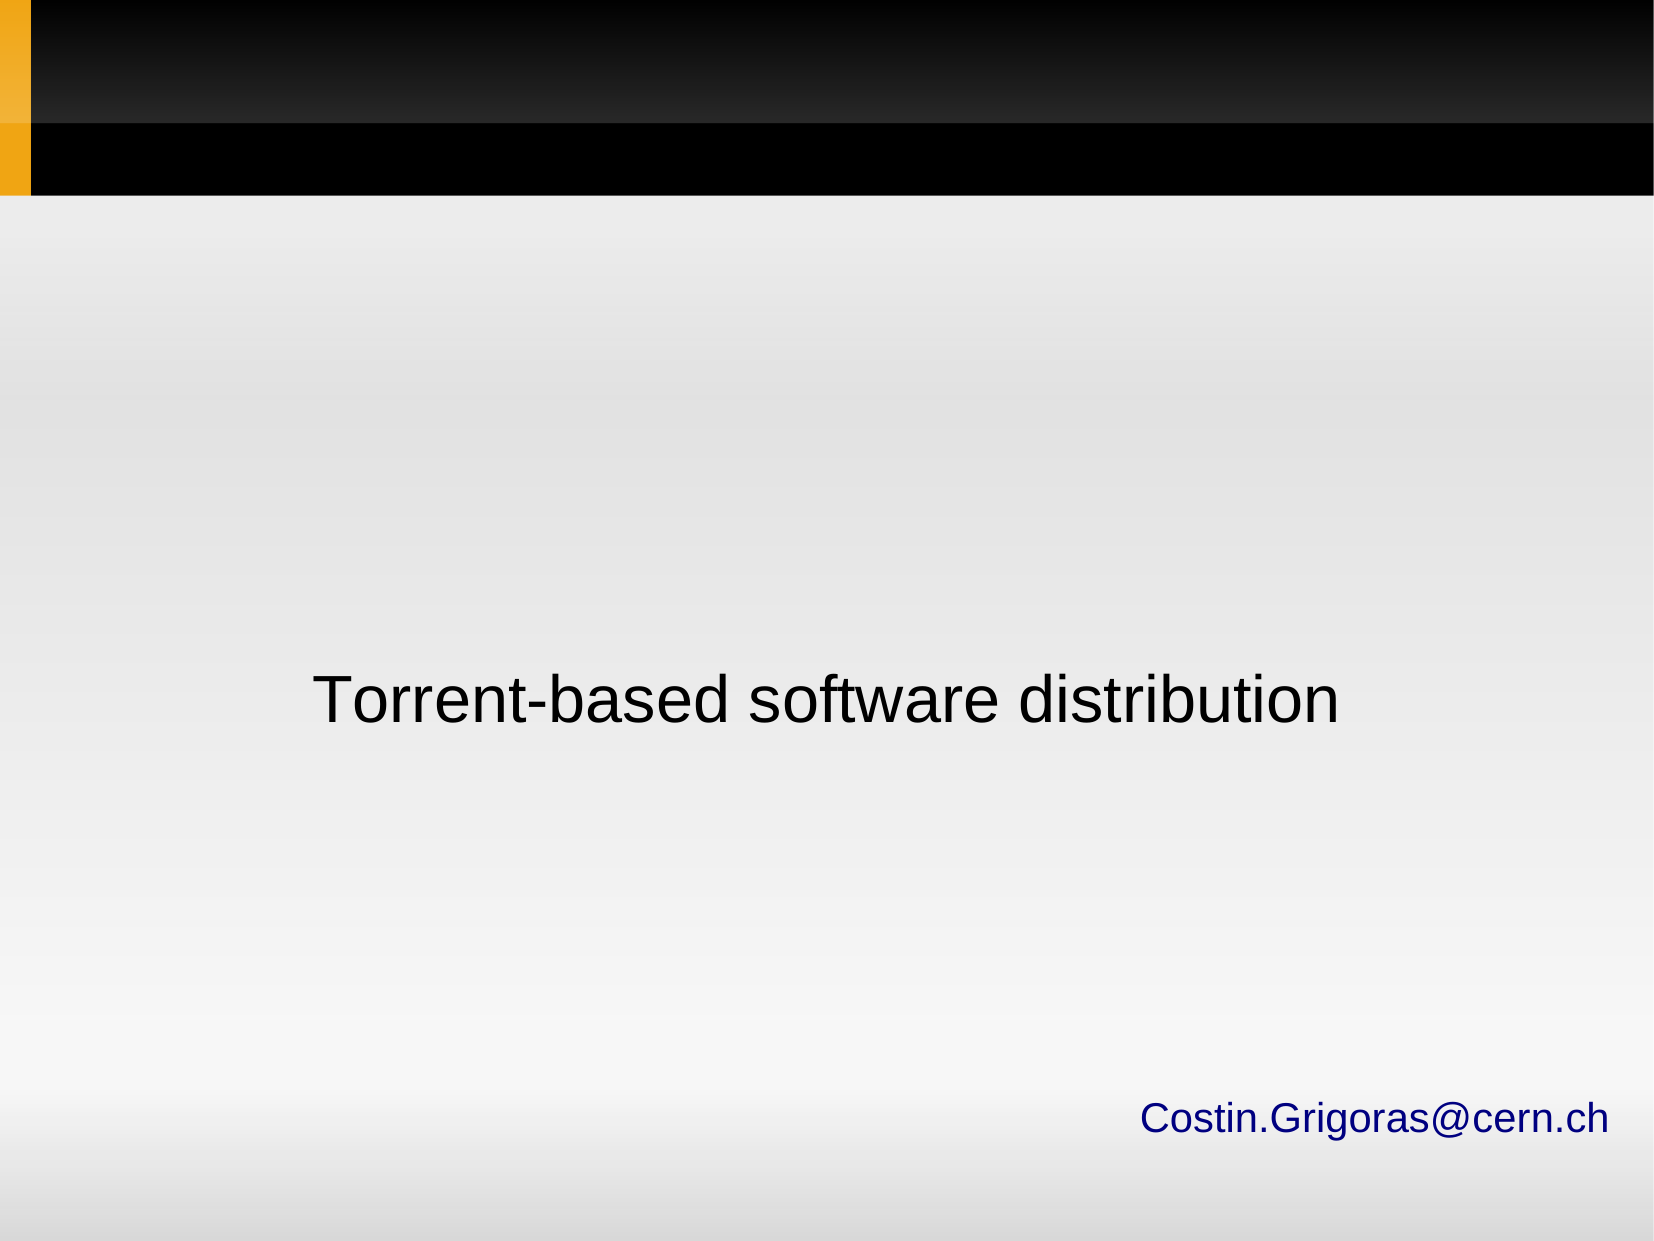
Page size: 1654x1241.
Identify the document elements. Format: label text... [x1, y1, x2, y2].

subtitle Torrent-based software distribution [82, 290, 1571, 1109]
text_box Costin.Grigoras@cern.ch [1125, 1087, 1654, 1149]
picture [0, 0, 1654, 1241]
